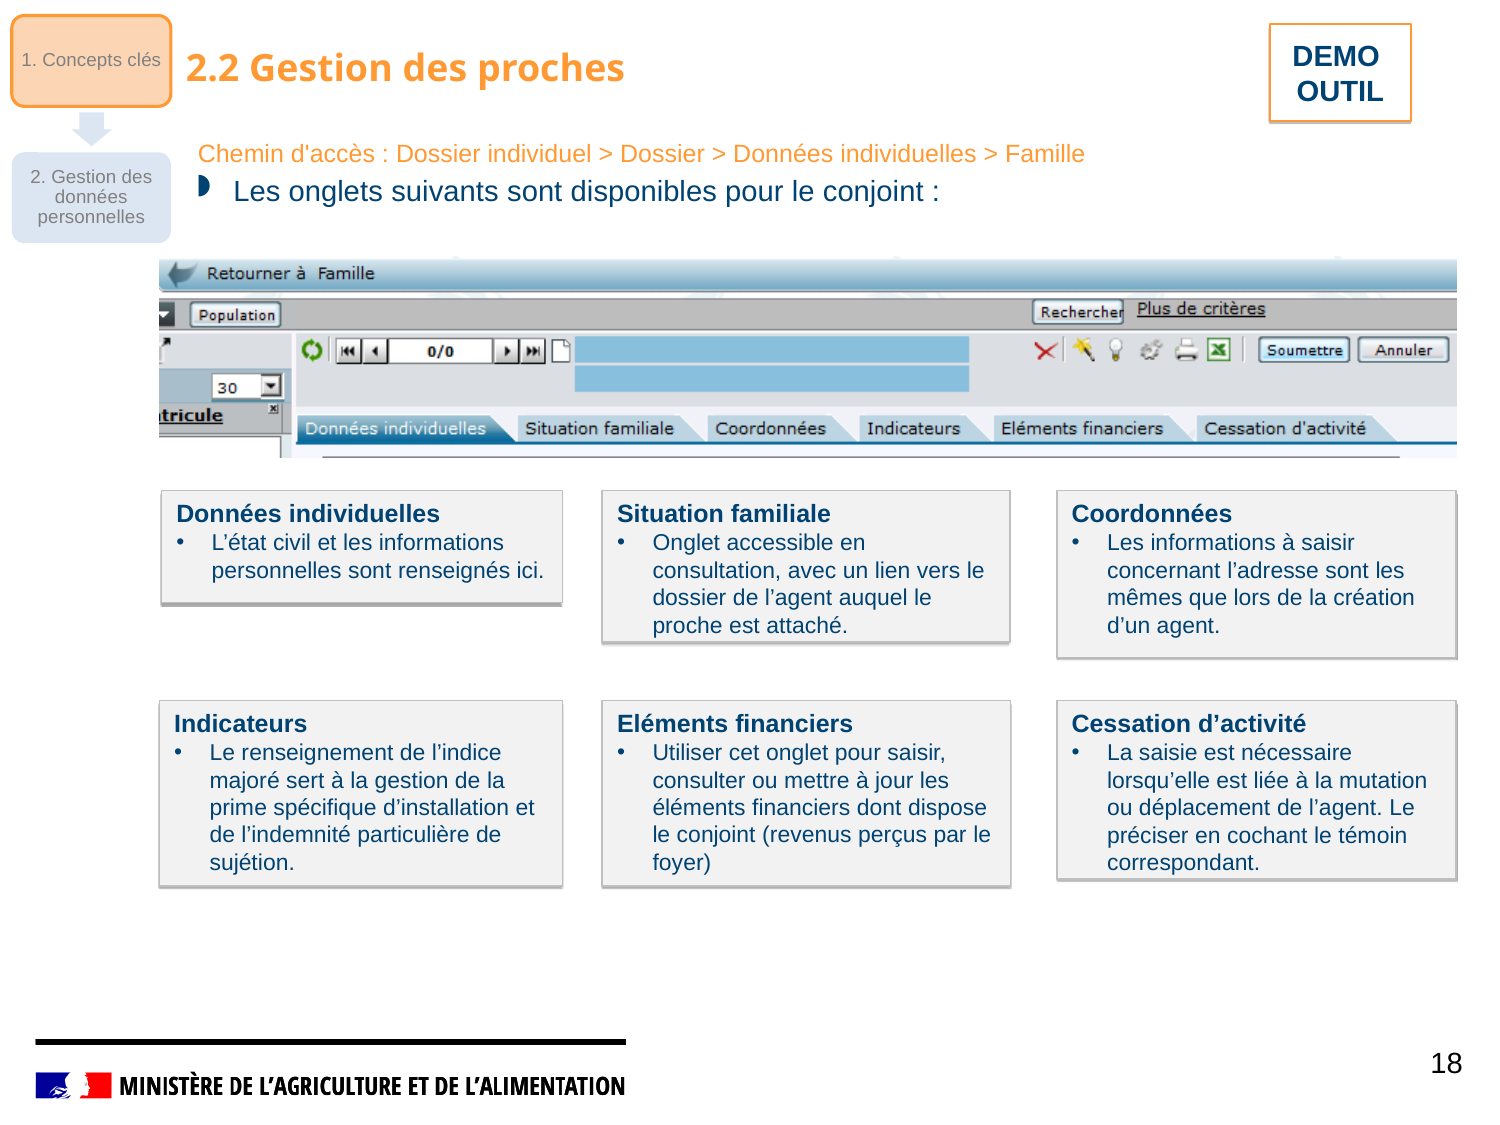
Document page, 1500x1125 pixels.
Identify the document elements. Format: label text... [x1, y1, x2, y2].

text_box Indicateurs Le renseignement de l’indice majoré sert à la gestion de la prime spécifique d’installation et de l’indemnité particulière de sujétion. [159, 700, 563, 886]
text_box Eléments financiers Utiliser cet onglet pour saisir, consulter ou mettre à jour les éléments financiers dont dispose le conjoint (revenus perçus par le foyer) [602, 700, 1011, 886]
text_box DEMO OUTIL [1269, 23, 1412, 121]
picture [35, 1039, 626, 1099]
text_box 1. Concepts clés [11, 15, 171, 107]
text_box 2. Gestion des données personnelles [11, 152, 171, 244]
text_box [71, 112, 113, 147]
text_box 2.2 Gestion des proches [171, 36, 1459, 143]
text_box Situation familiale Onglet accessible en consultation, avec un lien vers le dossier de l’agent auquel le proche est attaché. [602, 490, 1010, 642]
text_box Cessation d’activité La saisie est nécessaire lorsqu’elle est liée à la mutation ou déplacement de l’agent. Le préciser en cochant le témoin correspondant. [1056, 700, 1457, 880]
text_box Données individuelles L’état civil et les informations personnelles sont renseignés ici. [161, 490, 563, 603]
picture [159, 256, 1457, 458]
text_box Chemin d'accès : Dossier individuel > Dossier > Données individuelles > Famille Les onglets suivants sont disponibles pour le conjoint : [183, 125, 1459, 1101]
text_box Coordonnées Les informations à saisir concernant l’adresse sont les mêmes que lors de la création d’un agent. [1056, 490, 1457, 658]
